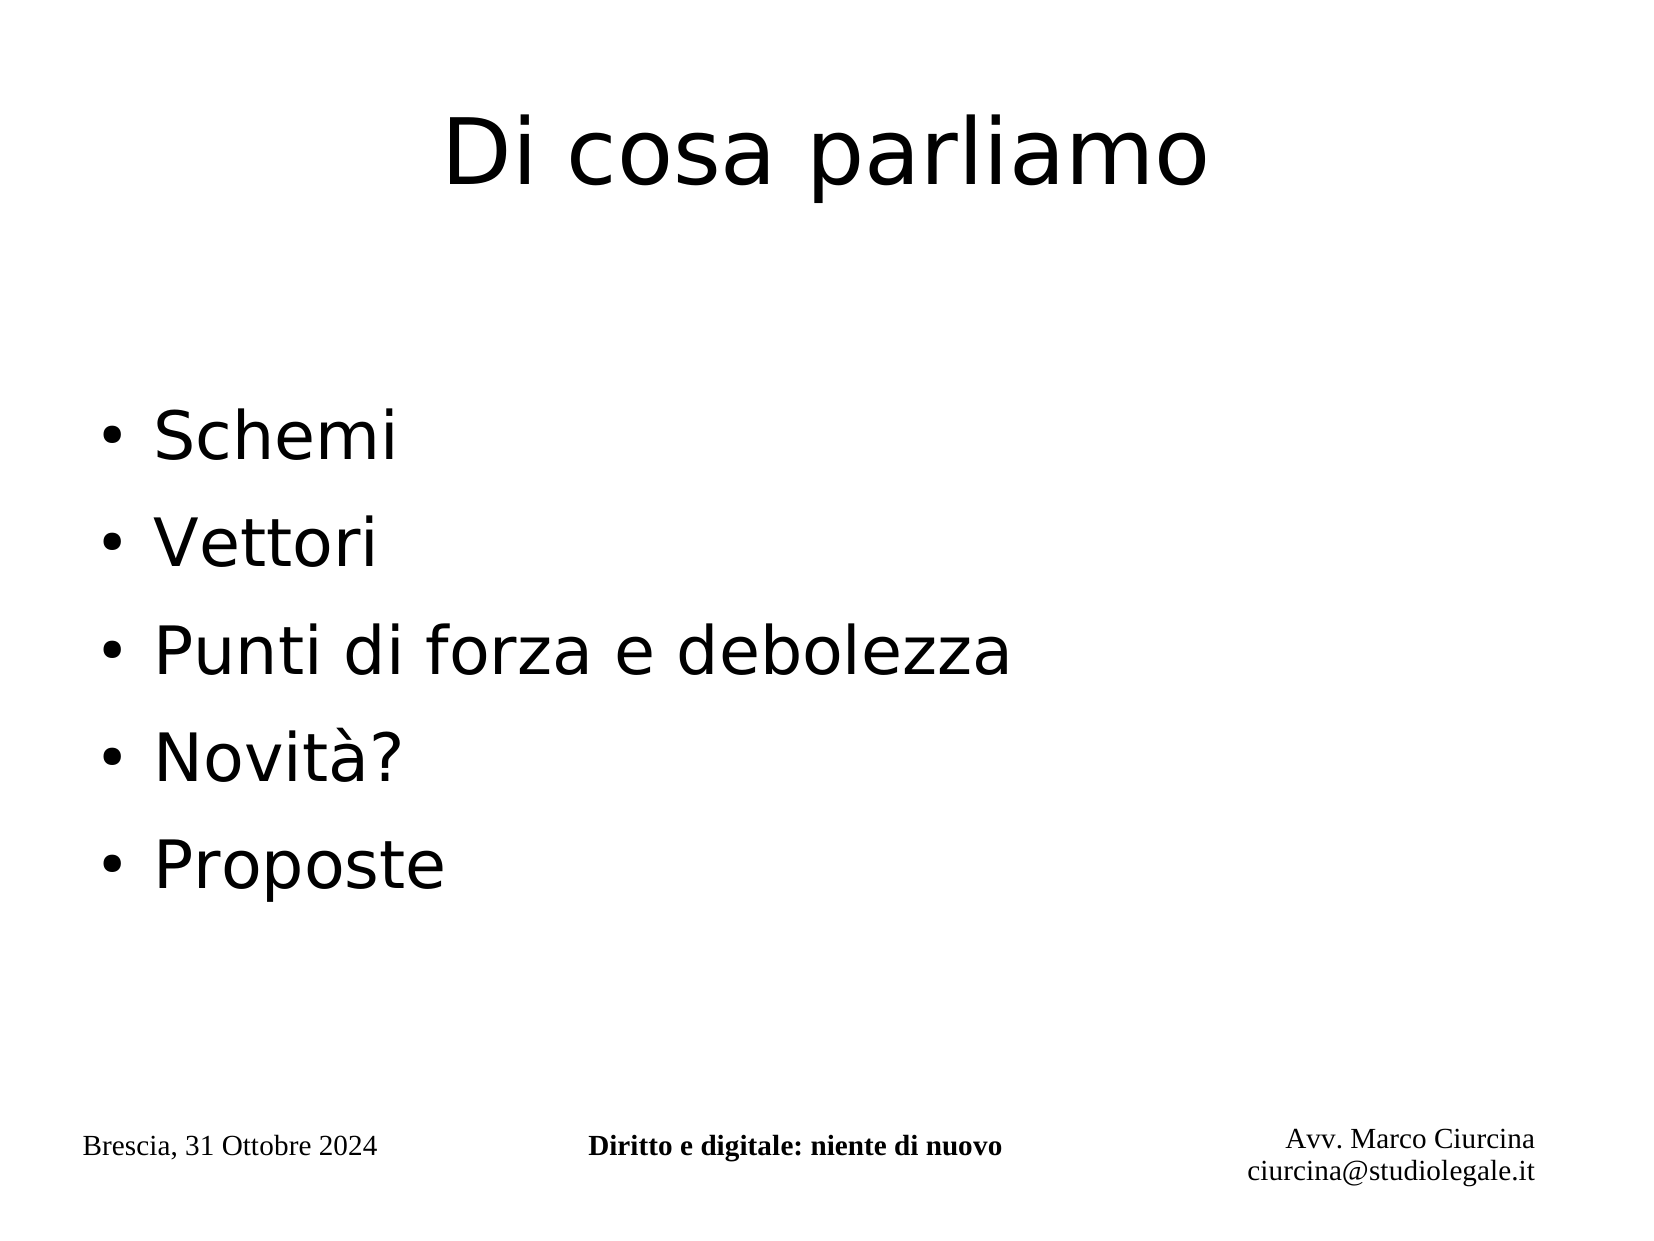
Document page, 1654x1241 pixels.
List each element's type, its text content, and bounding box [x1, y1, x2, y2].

title Di cosa parliamo [82, 49, 1571, 257]
list Schemi Vettori Punti di forza e debolezza Novità? Proposte [82, 290, 1571, 1109]
